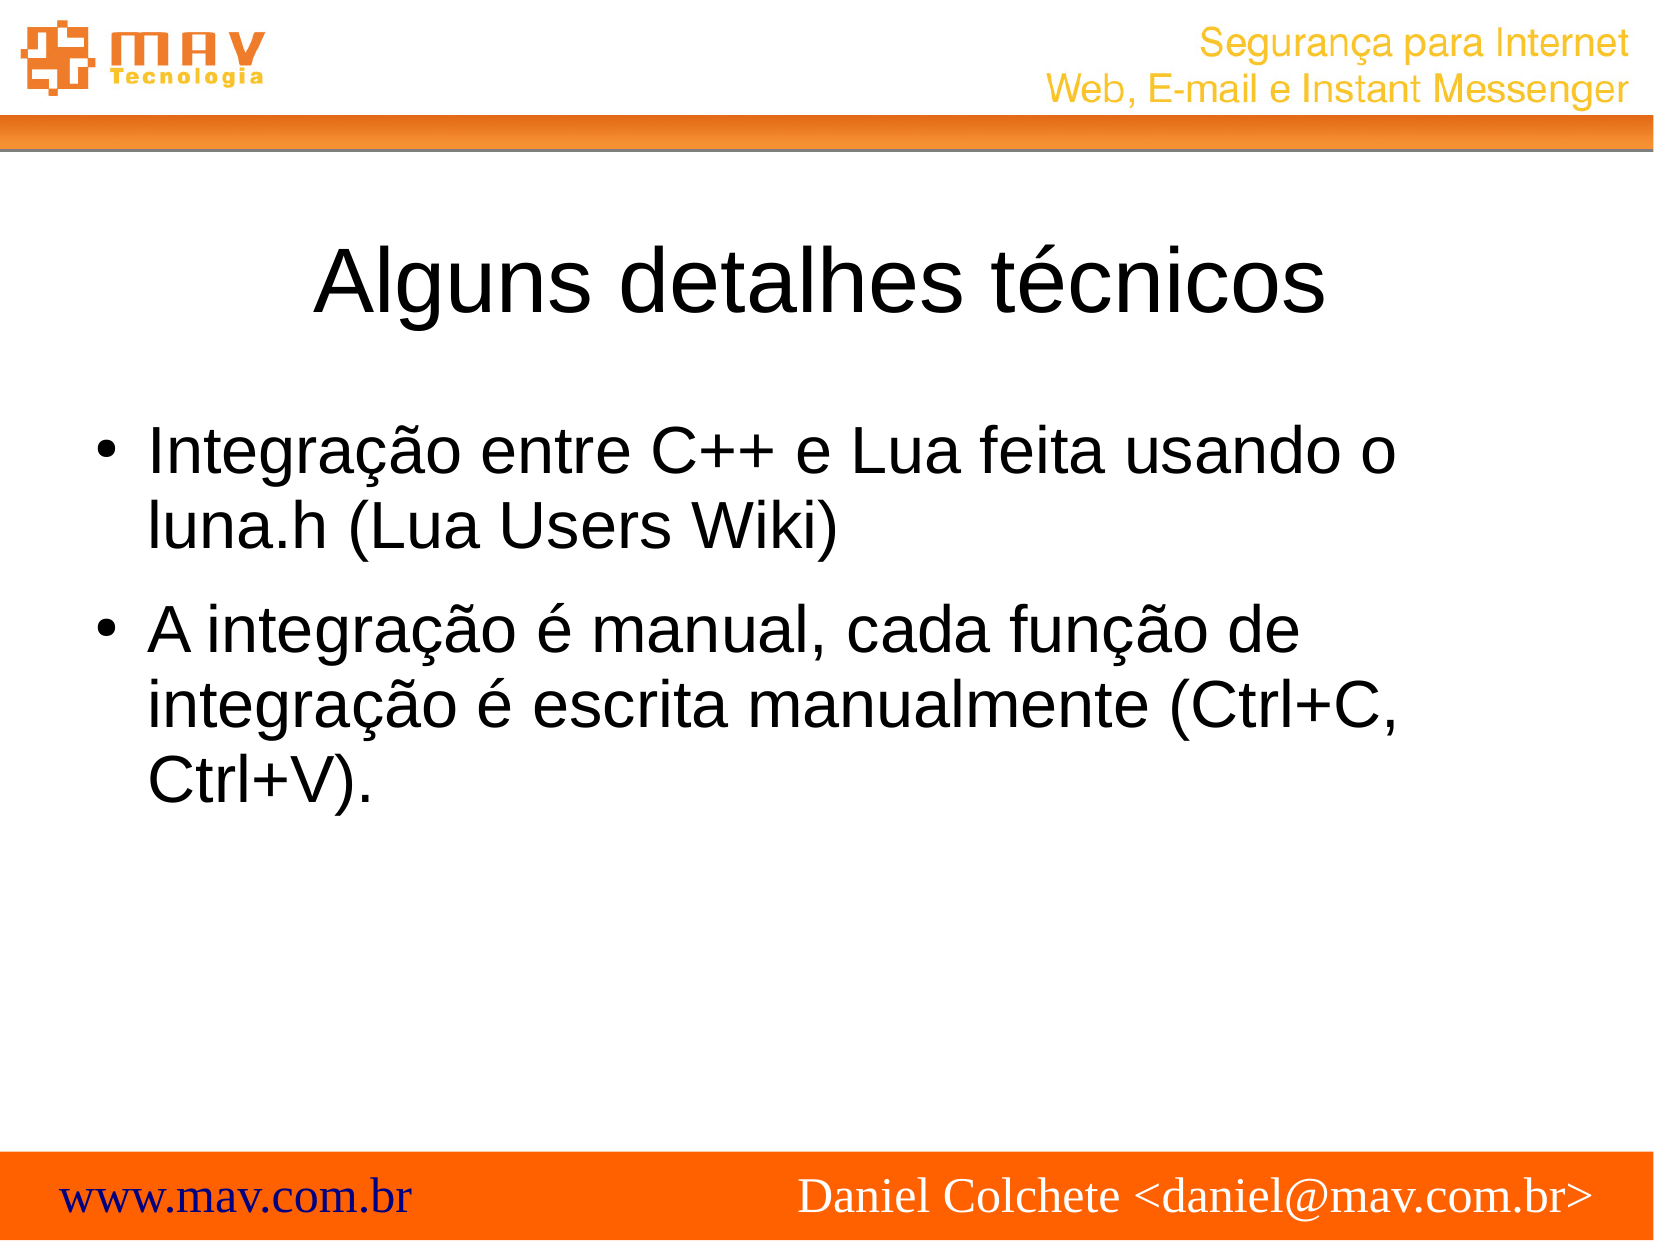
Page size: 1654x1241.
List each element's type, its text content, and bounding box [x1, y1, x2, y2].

picture [0, 0, 1654, 152]
title Alguns detalhes técnicos [76, 184, 1565, 377]
list Integração entre C++ e Lua feita usando o luna.h (Lua Users Wiki) A integração é manual, cada função de integração é escrita manualmente (Ctrl+C, Ctrl+V). [76, 413, 1565, 1094]
